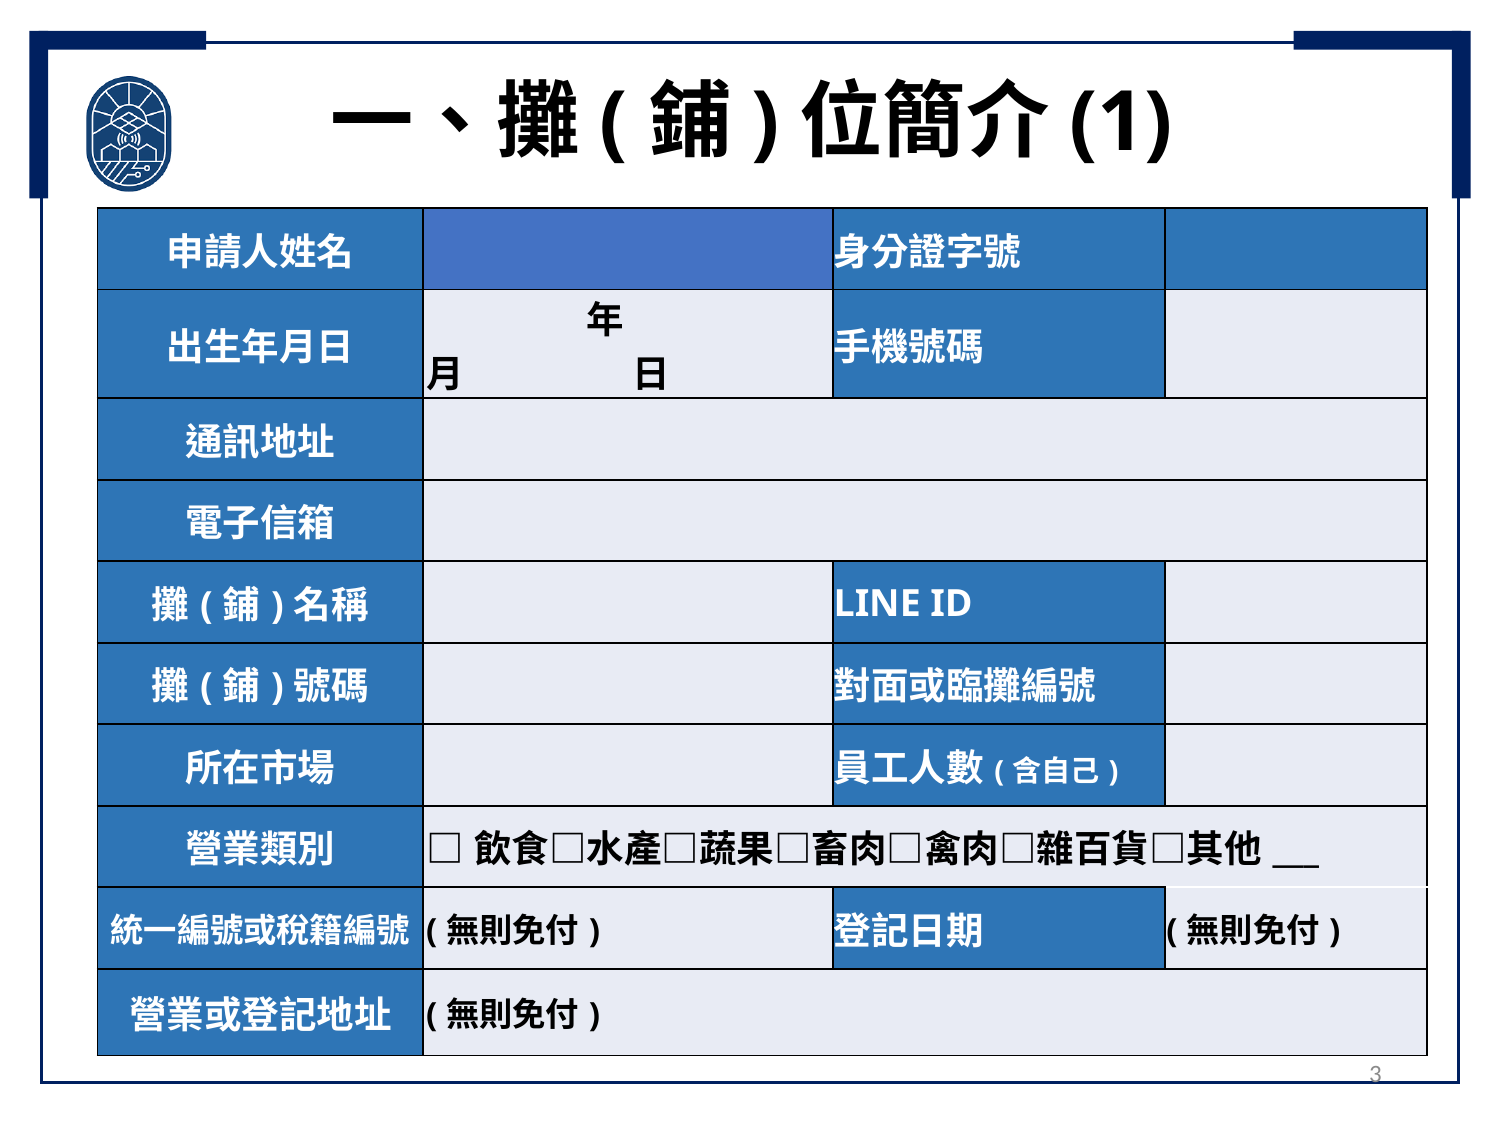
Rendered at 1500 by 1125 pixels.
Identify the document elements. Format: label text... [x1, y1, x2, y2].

table_cell [1166, 562, 1426, 642]
table_cell 員工人數(含自己) [834, 725, 1164, 805]
table_cell 對面或臨攤編號 [834, 644, 1164, 723]
table_cell 出生年月日 [98, 290, 422, 397]
table_cell 統一編號或稅籍編號 [98, 888, 422, 968]
table_cell 攤(鋪)名稱 [98, 562, 422, 642]
table_header 身分證字號 [834, 209, 1164, 289]
table_cell 登記日期 [834, 888, 1164, 968]
table_cell [424, 725, 832, 805]
table_cell 所在市場 [98, 725, 422, 805]
table_cell □飲食□水產□蔬果□畜肉□禽肉□雜百貨□其他___ [424, 807, 1426, 886]
table_cell 電子信箱 [98, 481, 422, 560]
table_cell 營業類別 [98, 807, 422, 886]
table_cell [424, 644, 832, 723]
table_header [1166, 209, 1426, 289]
table_header [424, 209, 832, 289]
table_cell 營業或登記地址 [98, 970, 422, 1055]
table_cell (無則免付) [424, 970, 1426, 1055]
table_cell 通訊地址 [98, 399, 422, 479]
picture [50, 55, 207, 212]
table_cell 年 月 日 [424, 290, 832, 397]
table_cell [1166, 290, 1426, 397]
table_cell 手機號碼 [834, 290, 1164, 397]
table_header 申請人姓名 [98, 209, 422, 289]
table_cell [424, 481, 1426, 560]
table_cell (無則免付) [1166, 888, 1426, 968]
text_box 一、攤(鋪)位簡介(1) [76, 41, 1427, 193]
table_cell LINE ID [834, 562, 1164, 642]
table_cell [1166, 644, 1426, 723]
table_cell [424, 562, 832, 642]
table_cell (無則免付) [424, 888, 832, 968]
table_cell [424, 399, 1426, 479]
table_cell 攤(鋪)號碼 [98, 644, 422, 723]
slide_number <編號> [1059, 1056, 1397, 1103]
table_cell [1166, 725, 1426, 805]
